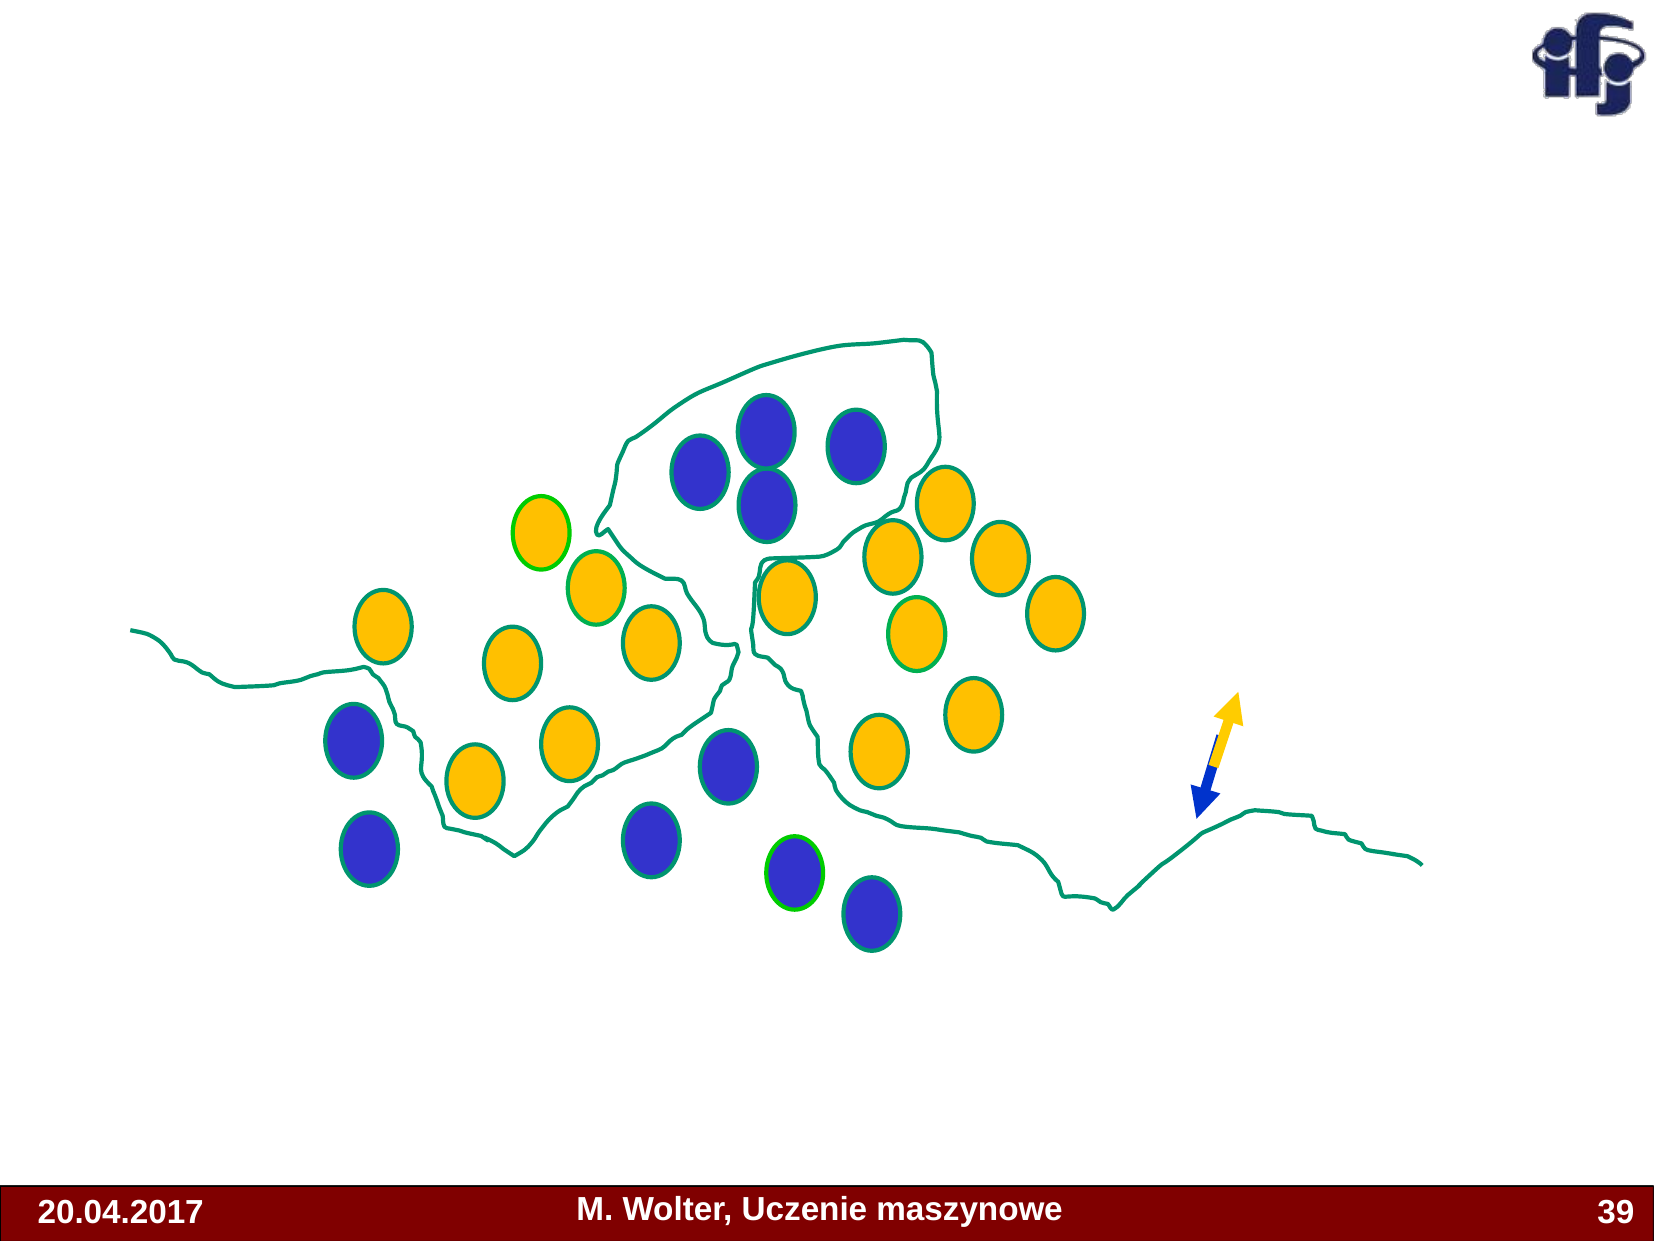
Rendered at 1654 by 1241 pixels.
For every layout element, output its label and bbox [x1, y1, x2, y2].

text_box [948, 681, 999, 749]
text_box [544, 710, 595, 778]
text_box [626, 806, 677, 874]
text_box [762, 563, 813, 631]
text_box [975, 525, 1026, 592]
text_box [920, 470, 971, 537]
text_box [853, 718, 905, 785]
text_box [766, 836, 824, 910]
text_box [357, 593, 409, 660]
text_box [328, 707, 379, 775]
text_box [846, 880, 897, 948]
text_box [626, 609, 677, 677]
text_box [1030, 580, 1081, 648]
text_box [567, 551, 625, 625]
text_box [741, 398, 792, 466]
text_box [487, 630, 538, 697]
text_box [344, 815, 395, 883]
text_box [742, 471, 793, 539]
text_box [674, 438, 726, 506]
picture [1525, 0, 1654, 129]
text_box [512, 496, 570, 570]
text_box [449, 747, 501, 815]
text_box [830, 413, 882, 480]
text_box [703, 733, 754, 801]
text_box [888, 597, 946, 671]
text_box [867, 523, 919, 591]
